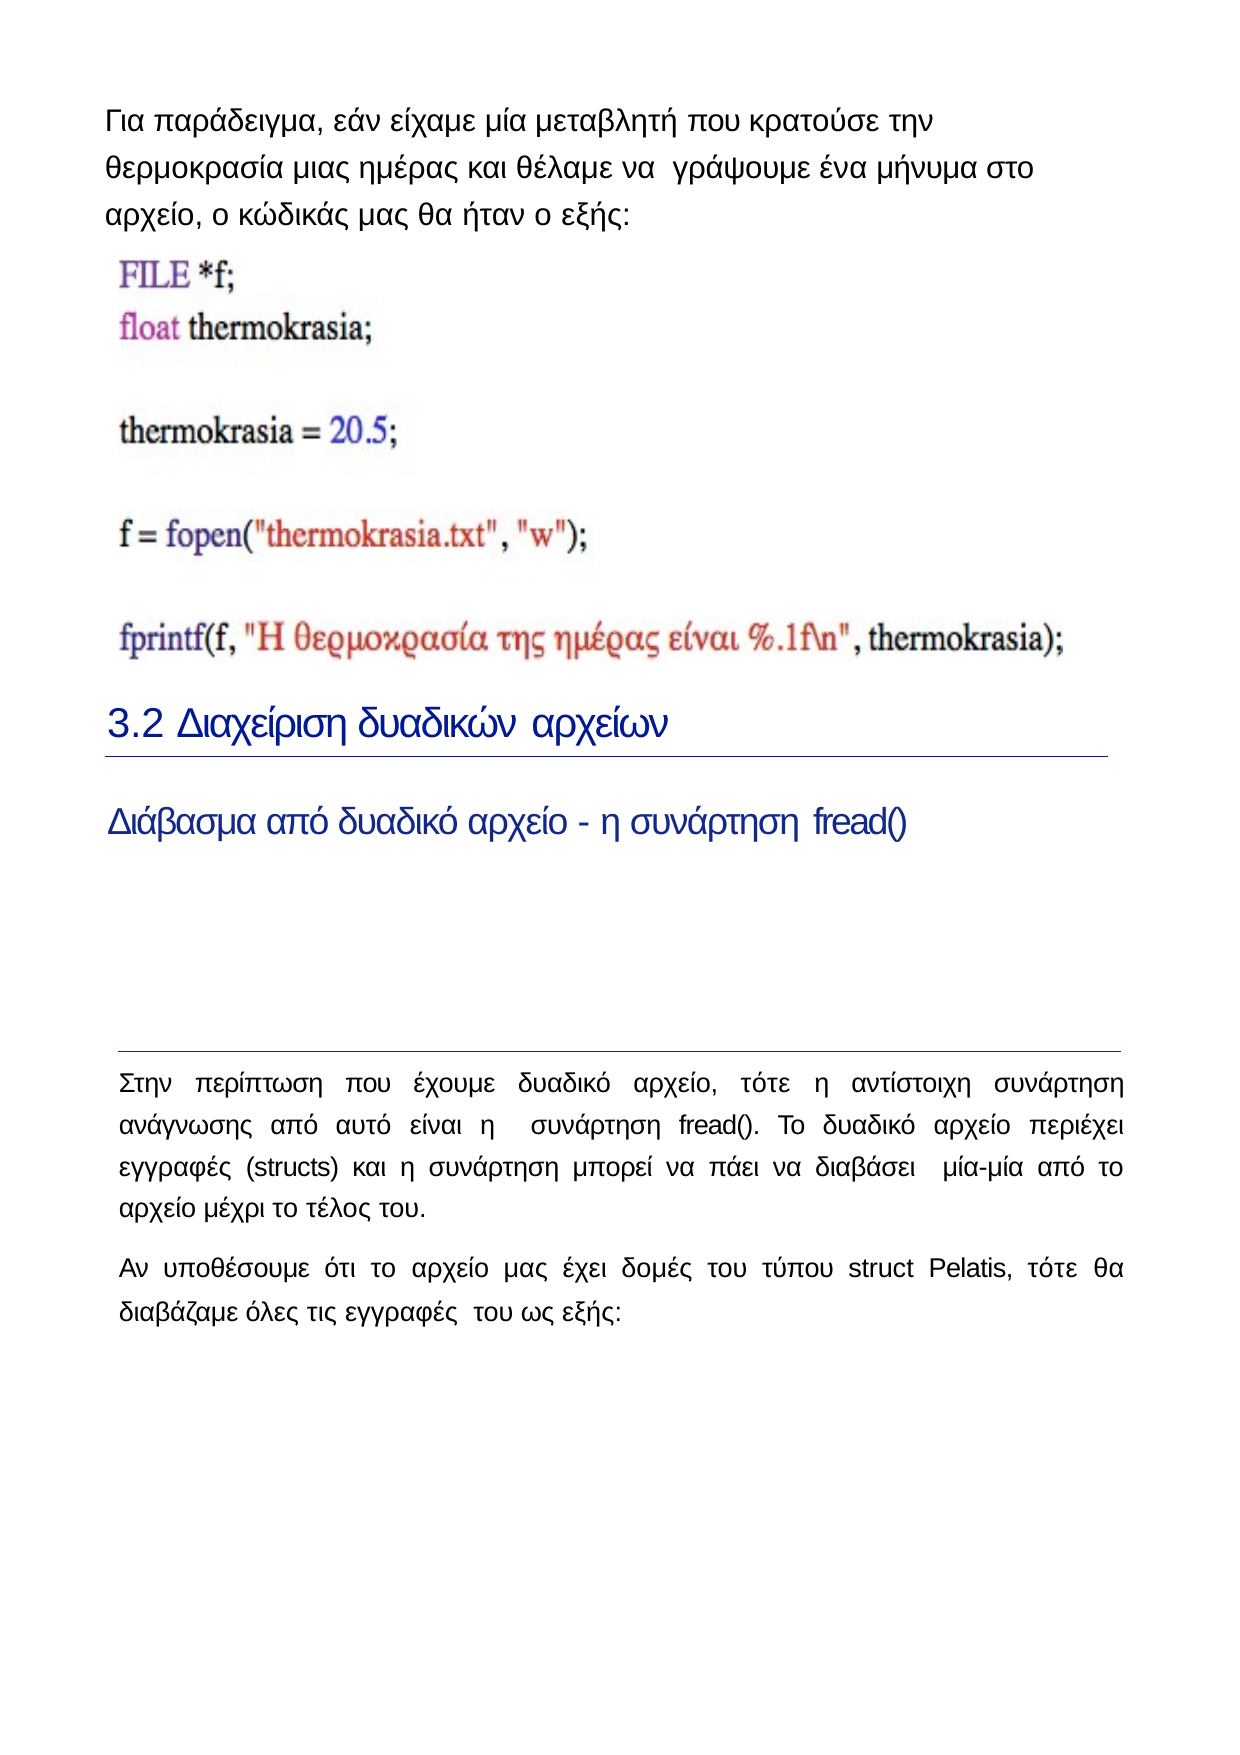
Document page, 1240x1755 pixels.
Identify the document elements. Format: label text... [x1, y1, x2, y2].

text_box Στην περίπτωση που έχουμε δυαδικό αρχείο, τότε η αντίστοιχη συνάρτηση ανάγνωσης από αυτό είναι η συνάρτηση fread(). Το δυαδικό αρχείο περιέχει εγγραφές (structs) και η συνάρτηση μπορεί να πάει να διαβάσει μία-μία από το αρχείο μέχρι το τέλος του. Αν υποθέσουμε ότι το αρχείο μας έχει δομές του τύπου struct Pelatis, τότε θα διαβάζαμε όλες τις εγγραφές του ως εξής: [116, 1054, 1125, 1327]
text_box [118, 259, 1063, 662]
text_box Για παράδειγμα, εάν είχαμε μία μεταβλητή που κρατούσε την θερμοκρασία μιας ημέρας και θέλαμε να γράψουμε ένα μήνυμα στο αρχείο, ο κώδικάς μας θα ήταν ο εξής: [102, 89, 1111, 232]
text_box 3.2 Διαχείριση δυαδικών αρχείων Διάβασμα από δυαδικό αρχείο - η συνάρτηση fread() [104, 694, 1122, 842]
